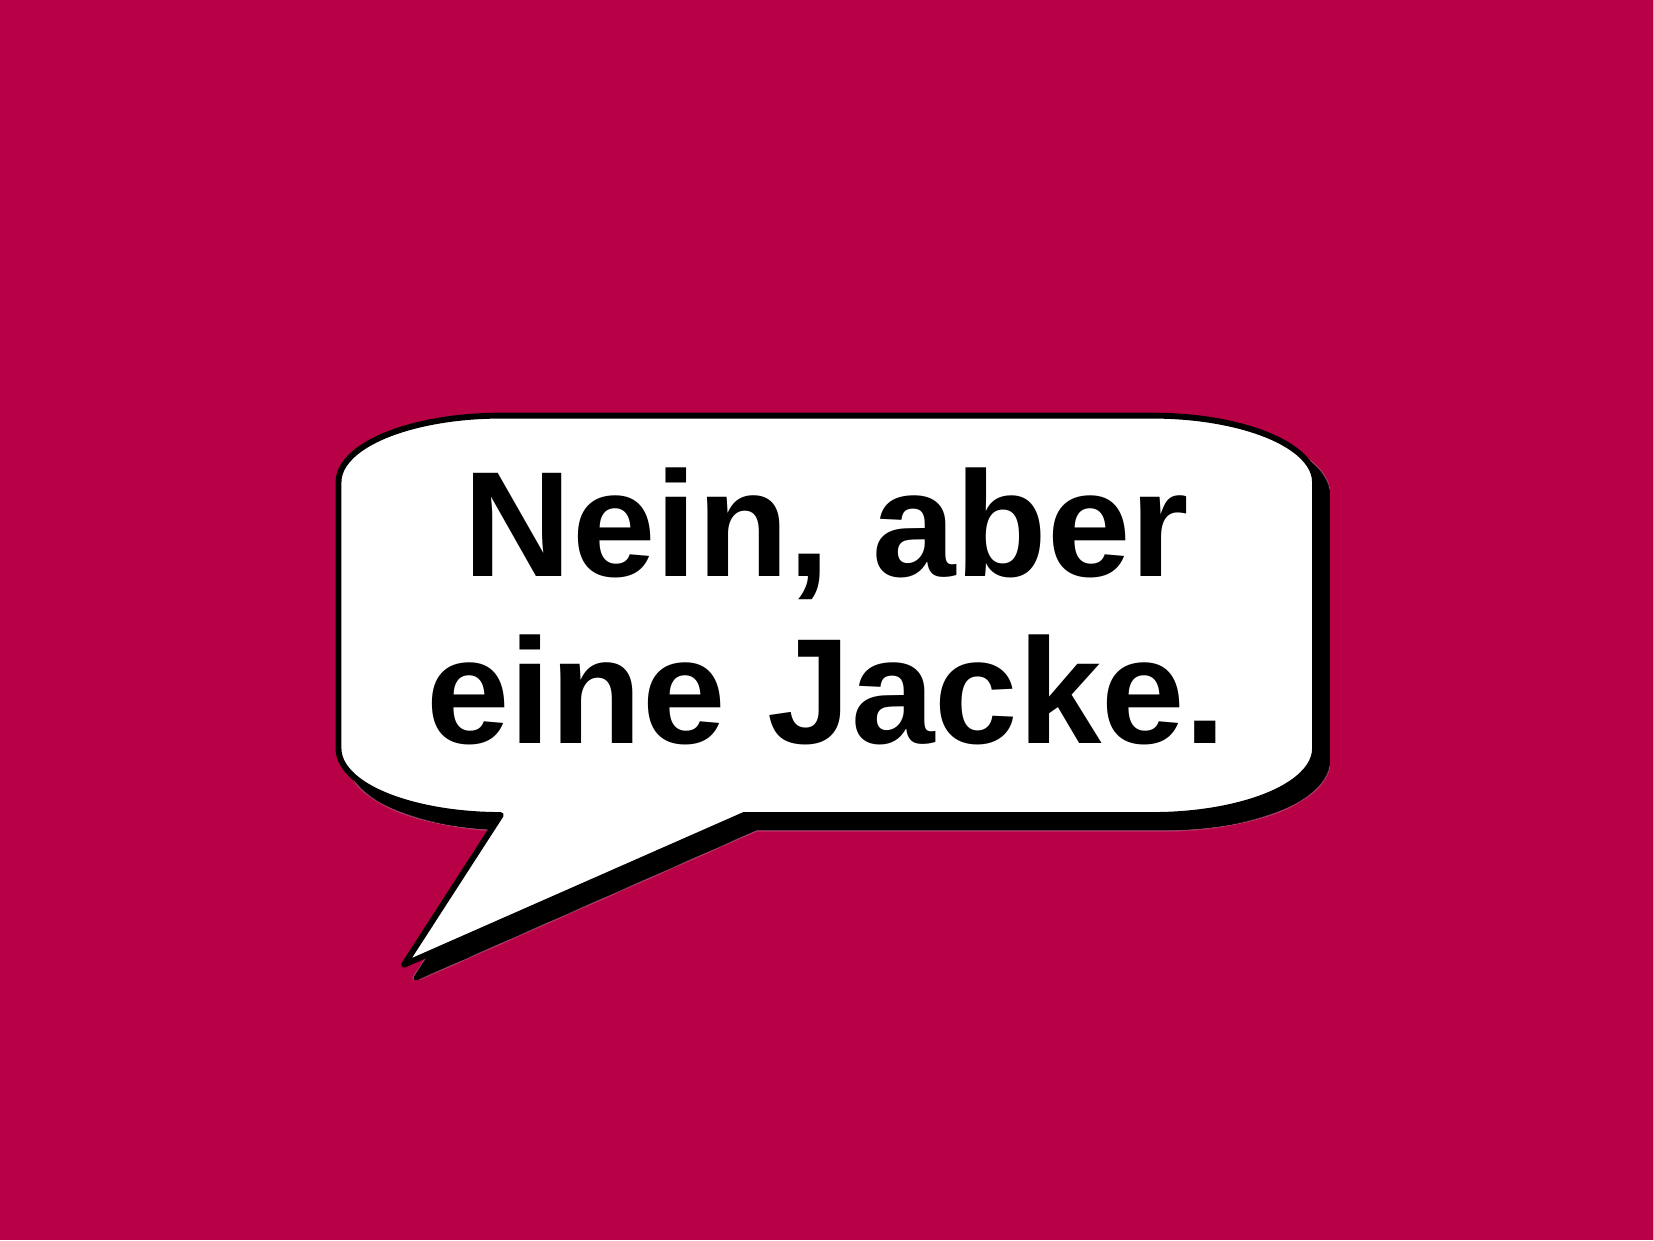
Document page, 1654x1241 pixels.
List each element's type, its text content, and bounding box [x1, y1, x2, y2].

text_box [338, 450, 358, 781]
text_box [391, 415, 1263, 433]
text_box Nein, aber eine Jacke. [358, 433, 1295, 798]
text_box [392, 798, 1262, 965]
text_box [1295, 450, 1316, 781]
